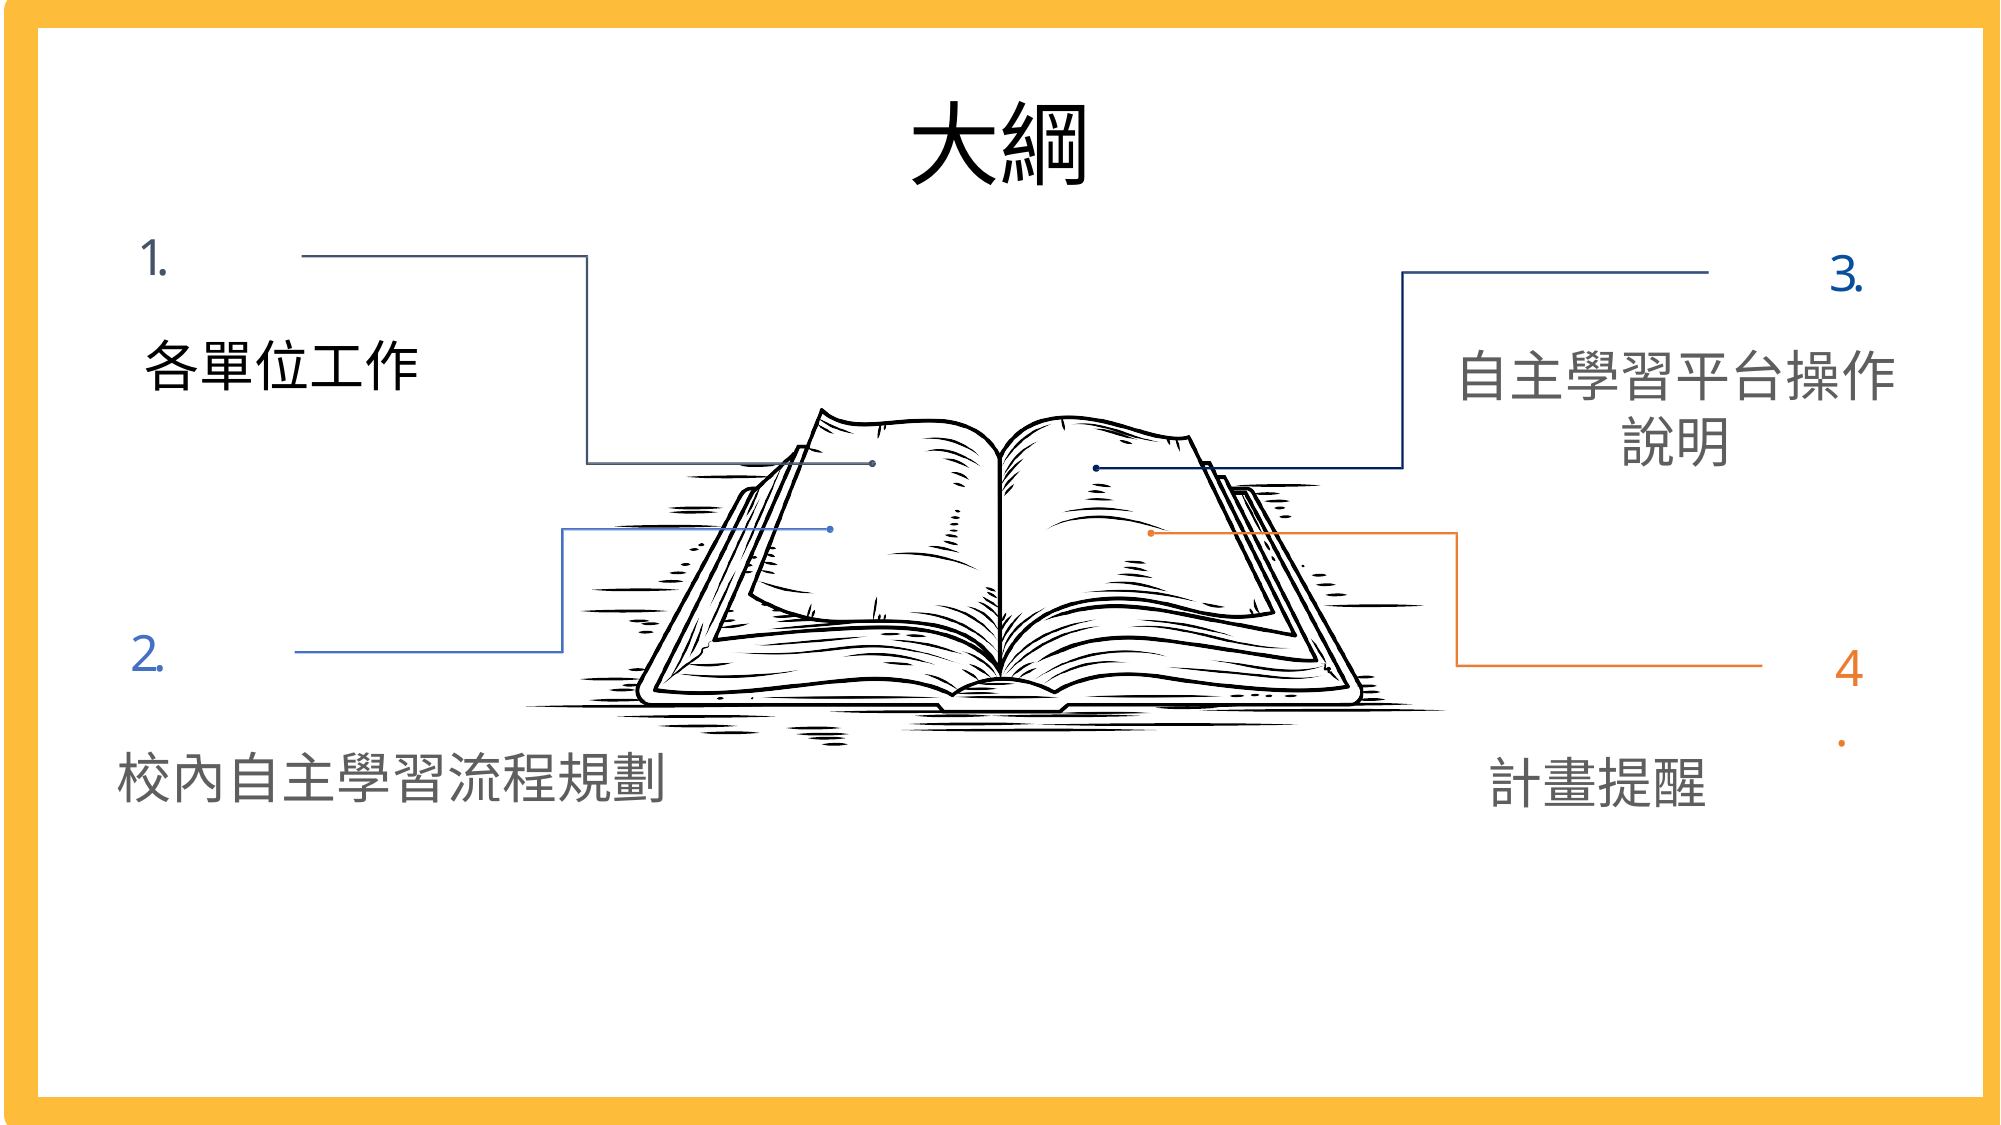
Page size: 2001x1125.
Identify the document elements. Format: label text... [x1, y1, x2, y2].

text_box 計畫提醒 [1485, 747, 1820, 815]
text_box [700, 731, 760, 735]
text_box 3. 自主學習平台操作說明 [1445, 240, 1906, 474]
text_box [658, 724, 738, 728]
text_box 1. 各單位工作 [115, 224, 505, 398]
text_box [900, 728, 1157, 732]
title 大綱 [907, 46, 1093, 236]
text_box 校內自主學習流程規劃 [113, 742, 670, 811]
text_box [821, 742, 848, 746]
text_box 4. [1834, 635, 1876, 757]
text_box [796, 732, 850, 740]
text_box [294, 255, 1763, 718]
text_box 2. [129, 620, 171, 682]
text_box [908, 722, 1035, 726]
text_box [786, 726, 842, 730]
